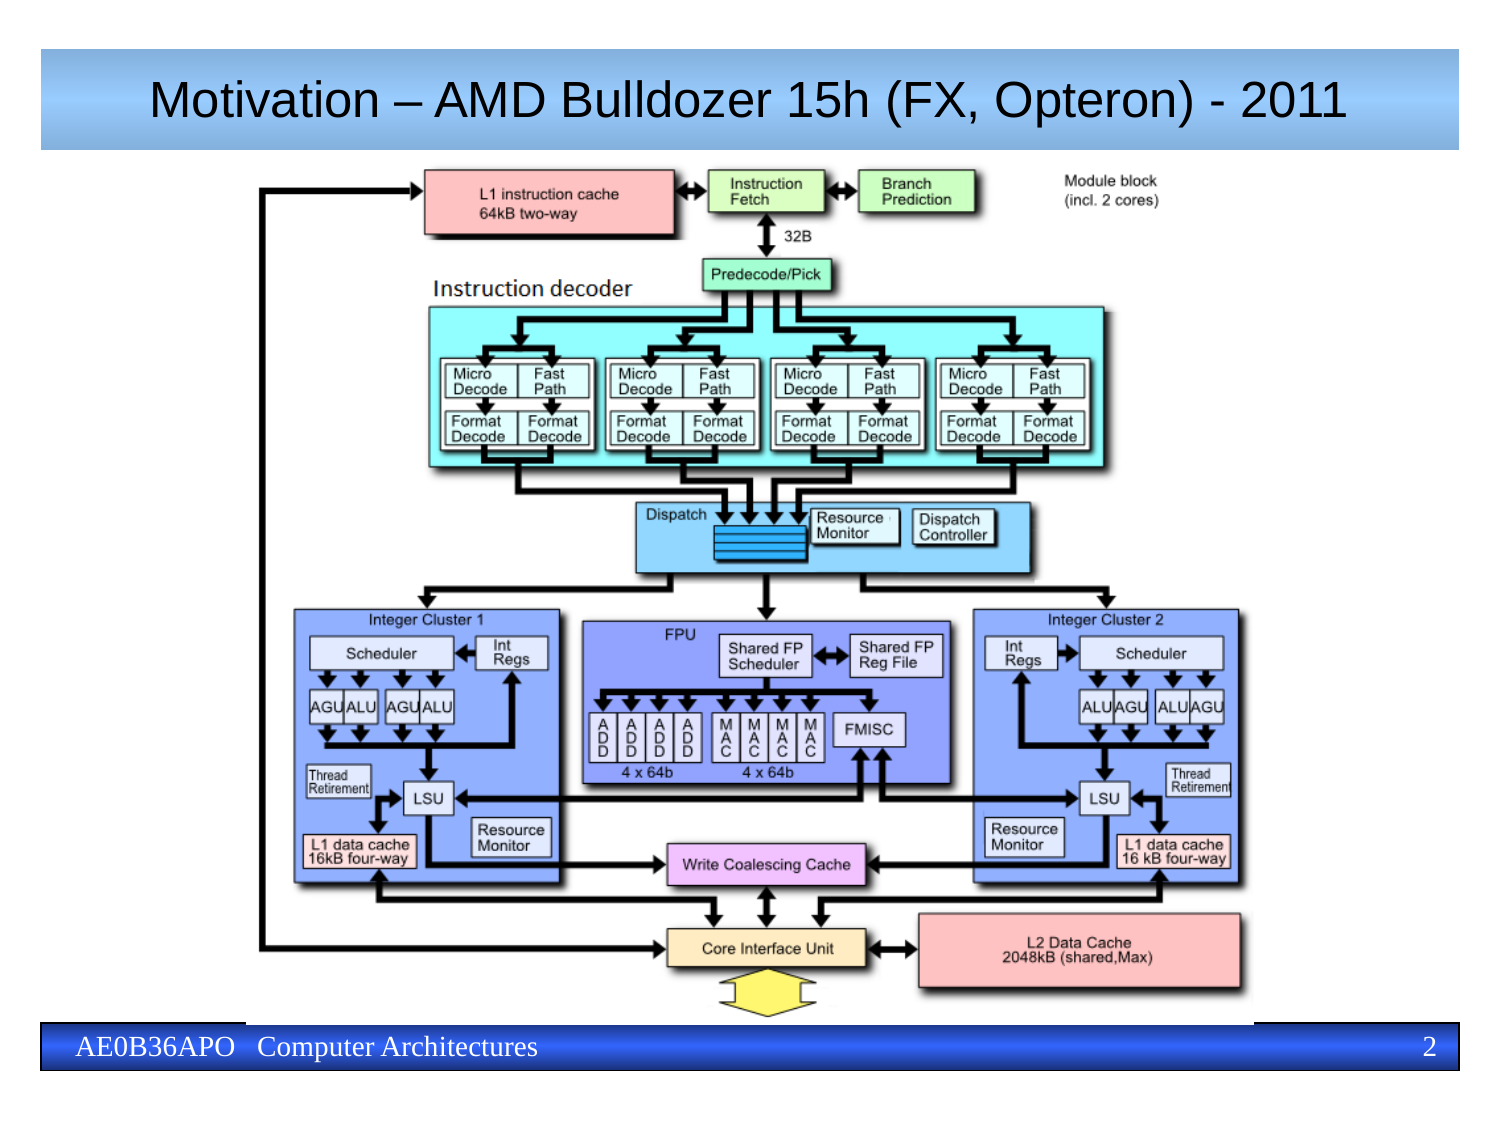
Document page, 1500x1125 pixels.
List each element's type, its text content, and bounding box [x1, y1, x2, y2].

title Motivation – AMD Bulldozer 15h (FX, Opteron) - 2011 [41, 49, 1459, 150]
picture [246, 159, 1254, 1025]
